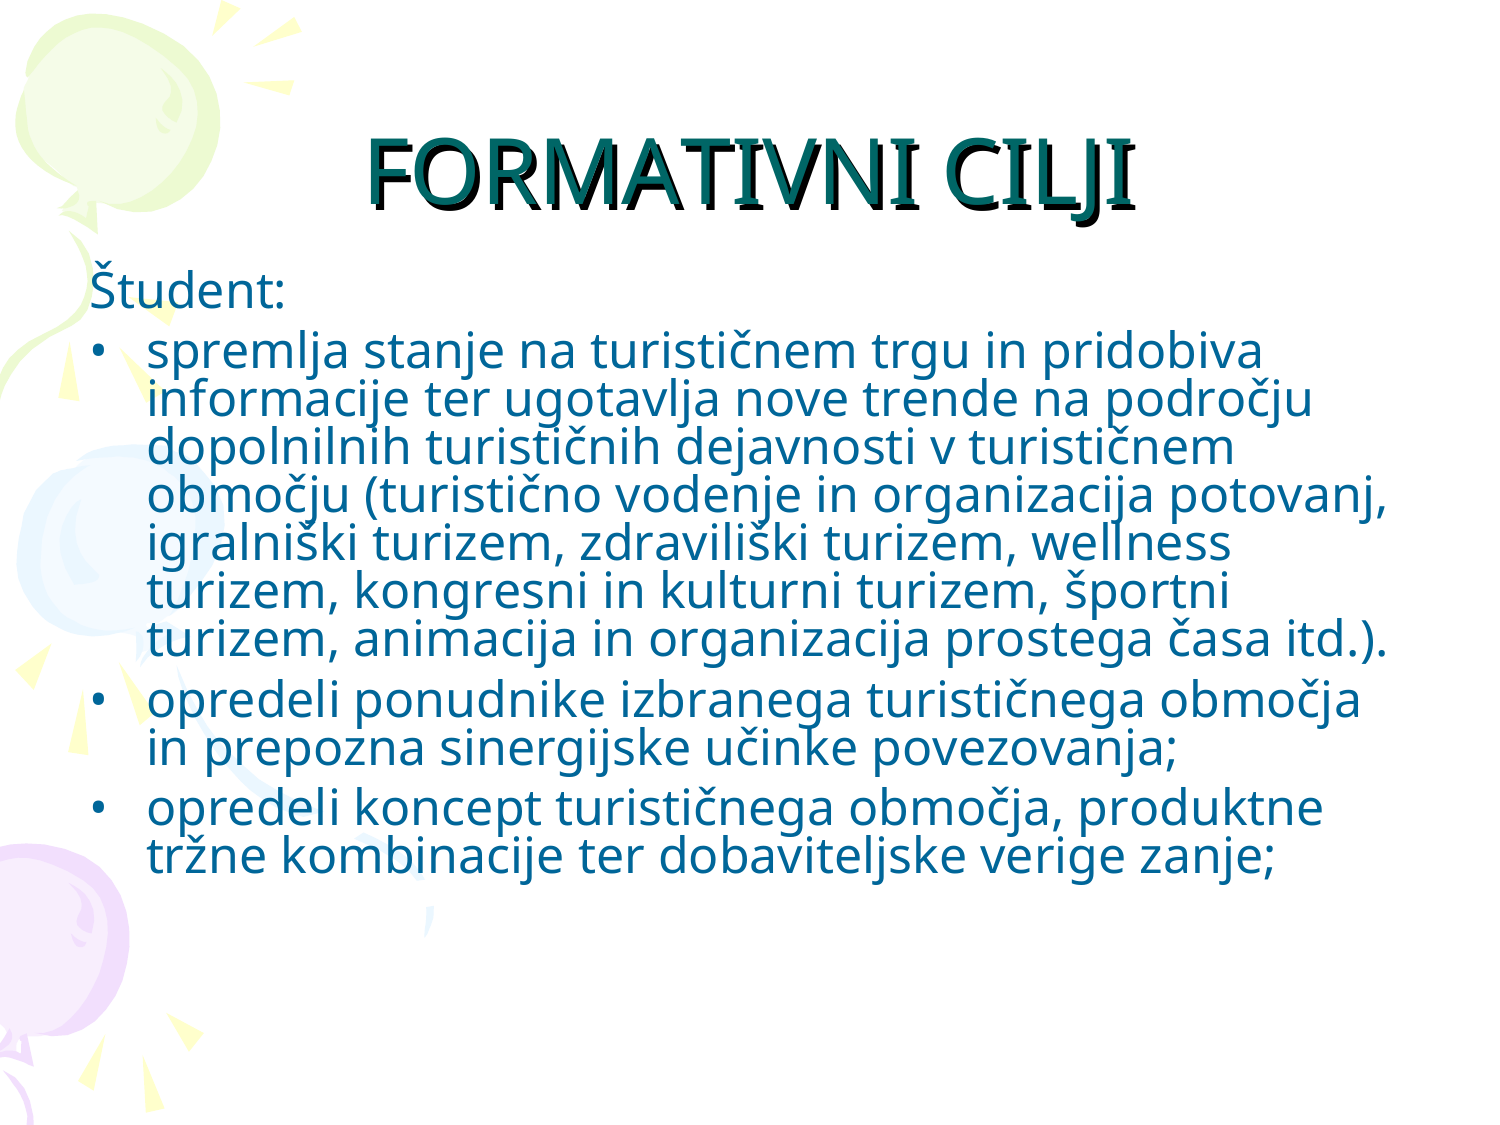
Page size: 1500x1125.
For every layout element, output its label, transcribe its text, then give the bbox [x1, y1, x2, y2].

list Študent: • spremlja stanje na turističnem trgu in pridobiva informacije ter ugotavlja nove trende na področju dopolnilnih turističnih dejavnosti v turističnem območju (turistično vodenje in organizacija potovanj, igralniški turizem, zdraviliški turizem, wellness turizem, kongresni in kulturni turizem, športni turizem, animacija in organizacija prostega časa itd.). • opredeli ponudnike izbranega turističnega območja in prepozna sinergijske učinke povezovanja; • opredeli koncept turističnega območja, produktne tržne kombinacije ter dobaviteljske verige zanje; [75, 262, 1426, 994]
title FORMATIVNI CILJI [72, 16, 1426, 233]
